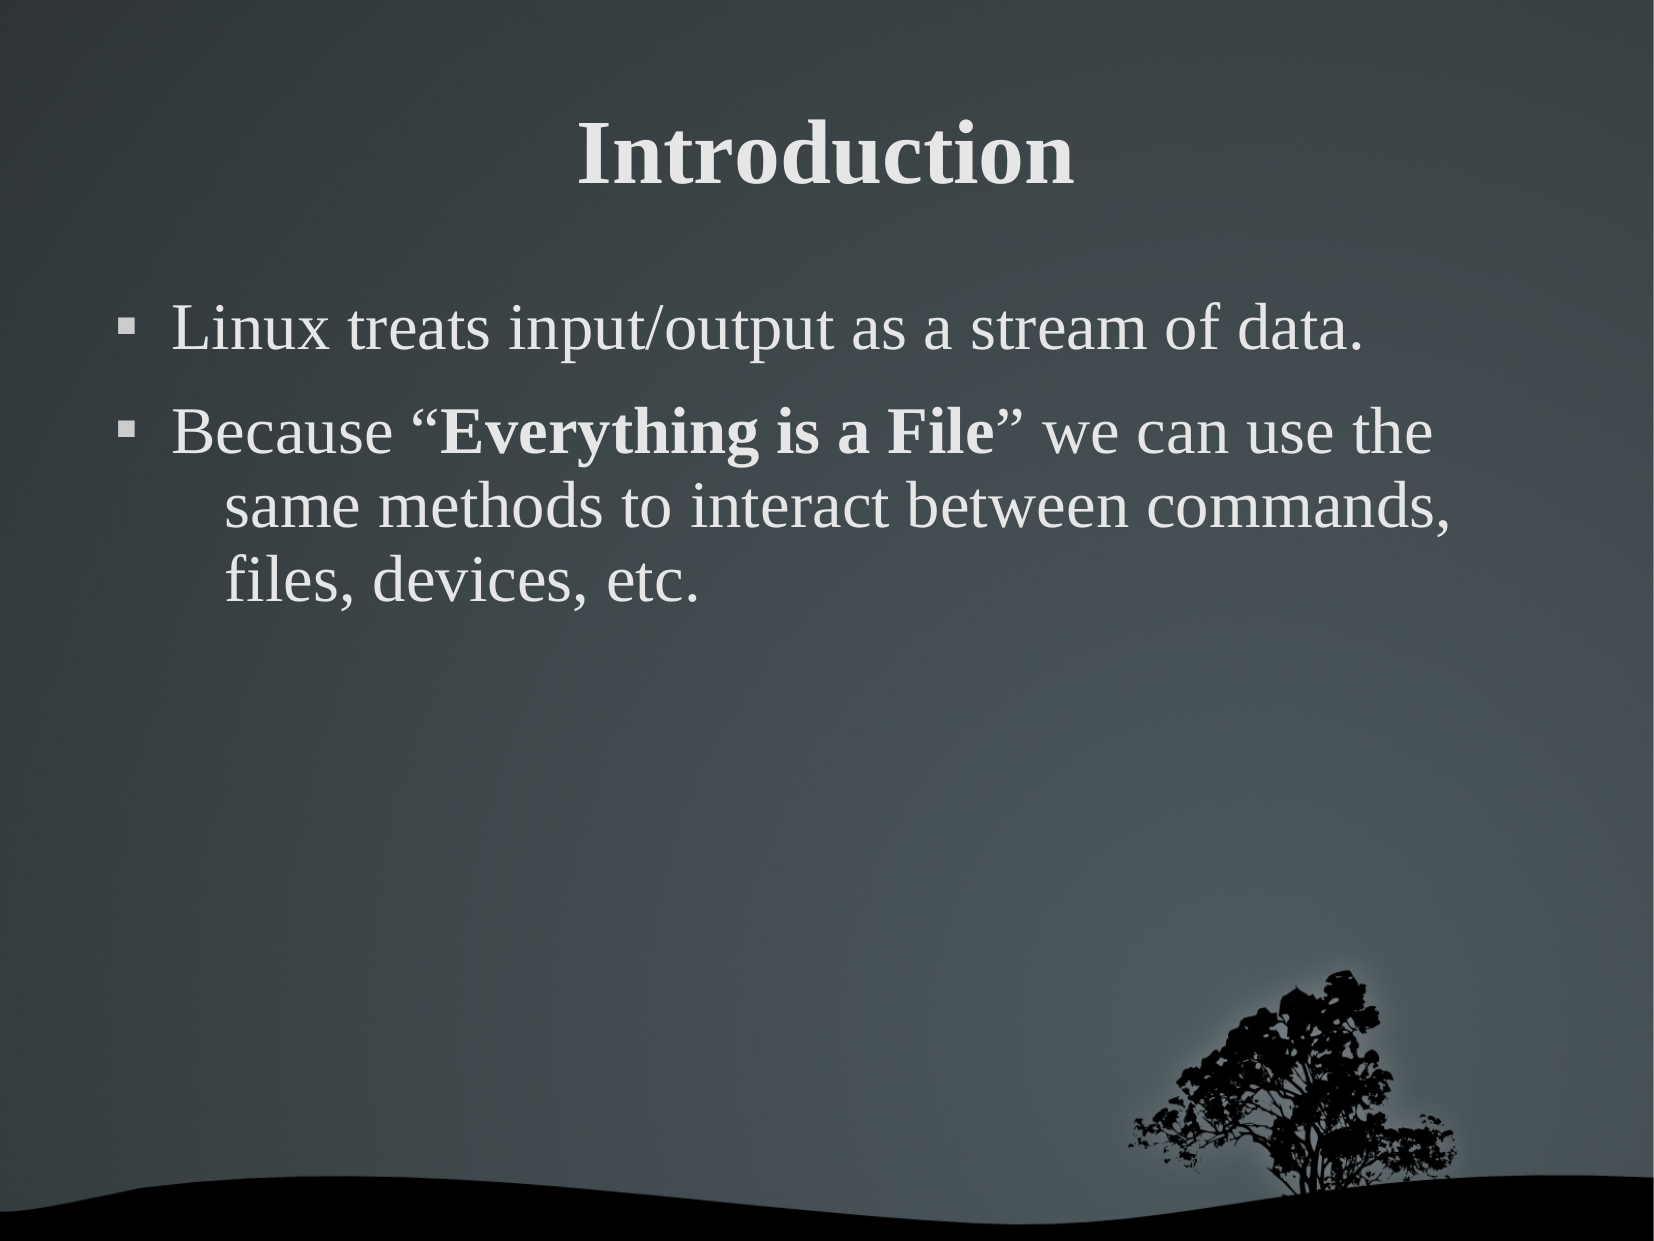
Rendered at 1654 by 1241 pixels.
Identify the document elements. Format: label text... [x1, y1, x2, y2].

picture [0, 0, 1654, 1241]
title Introduction [82, 49, 1571, 257]
list Linux treats input/output as a stream of data. Because “Everything is a File” we can use the same methods to interact between commands, files, devices, etc. [82, 290, 1571, 1109]
